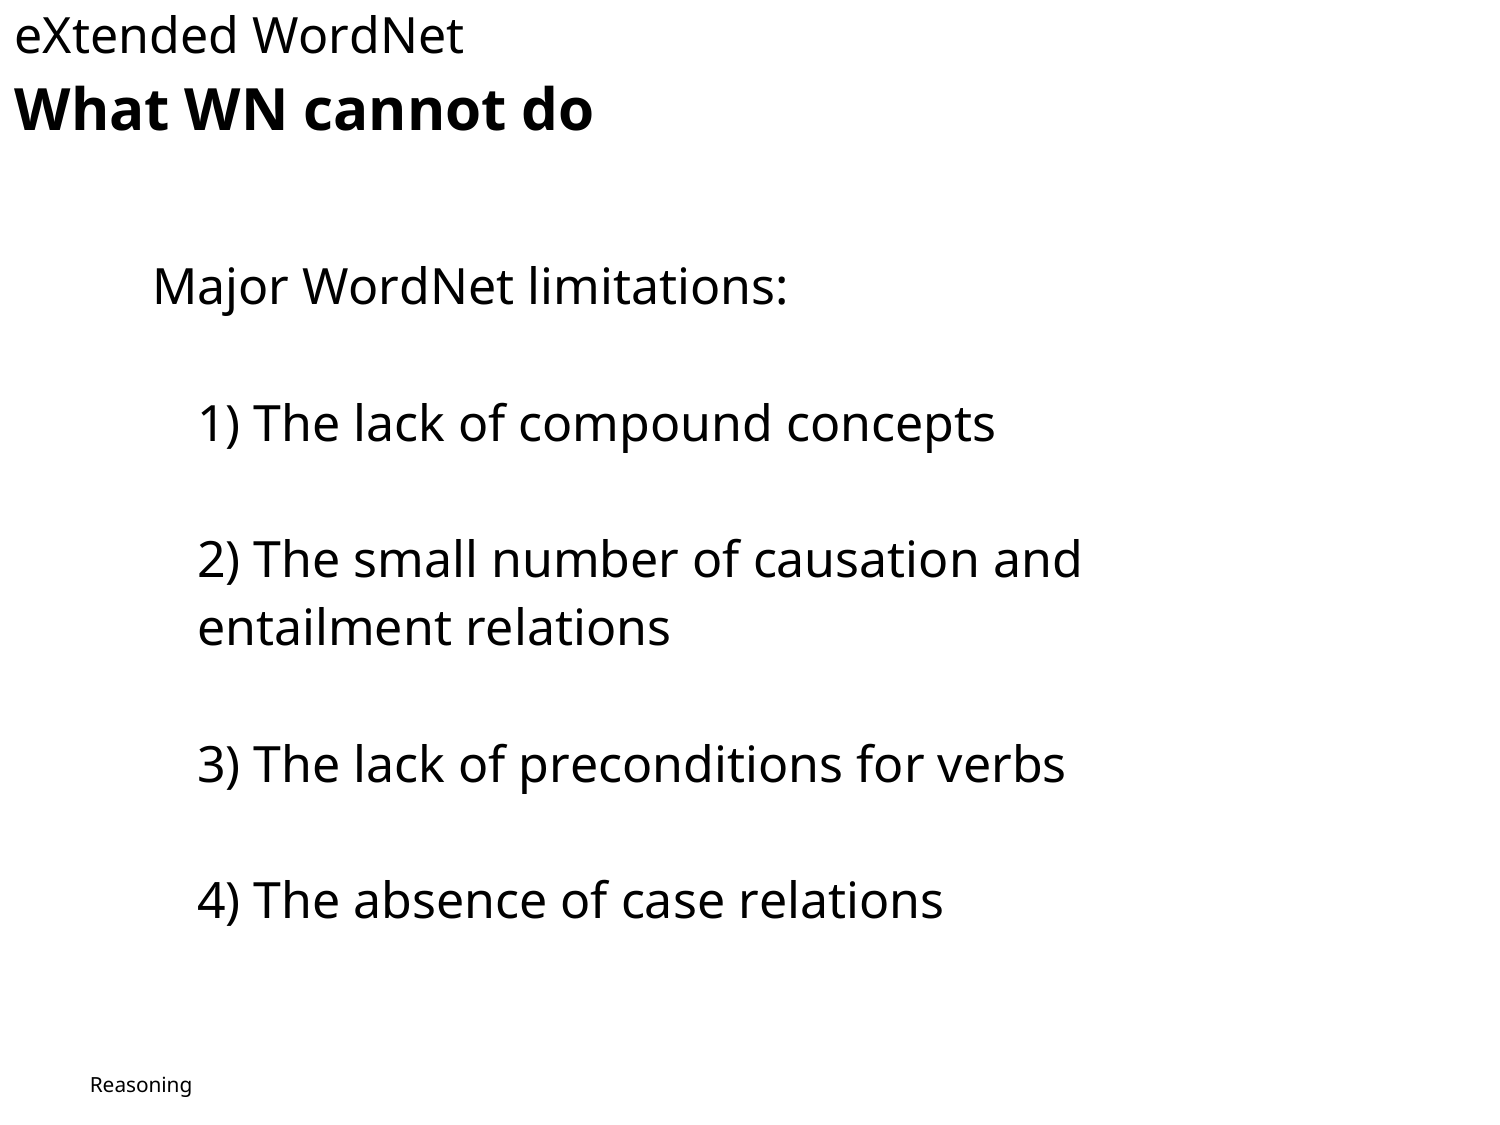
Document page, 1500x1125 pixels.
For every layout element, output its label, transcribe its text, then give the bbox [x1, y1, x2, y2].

list Major WordNet limitations: 1) The lack of compound concepts 2) The small number of causation and entailment relations 3) The lack of preconditions for verbs 4) The absence of case relations [62, 174, 1300, 1013]
title eXtended WordNet What WN cannot do [0, 0, 1276, 147]
